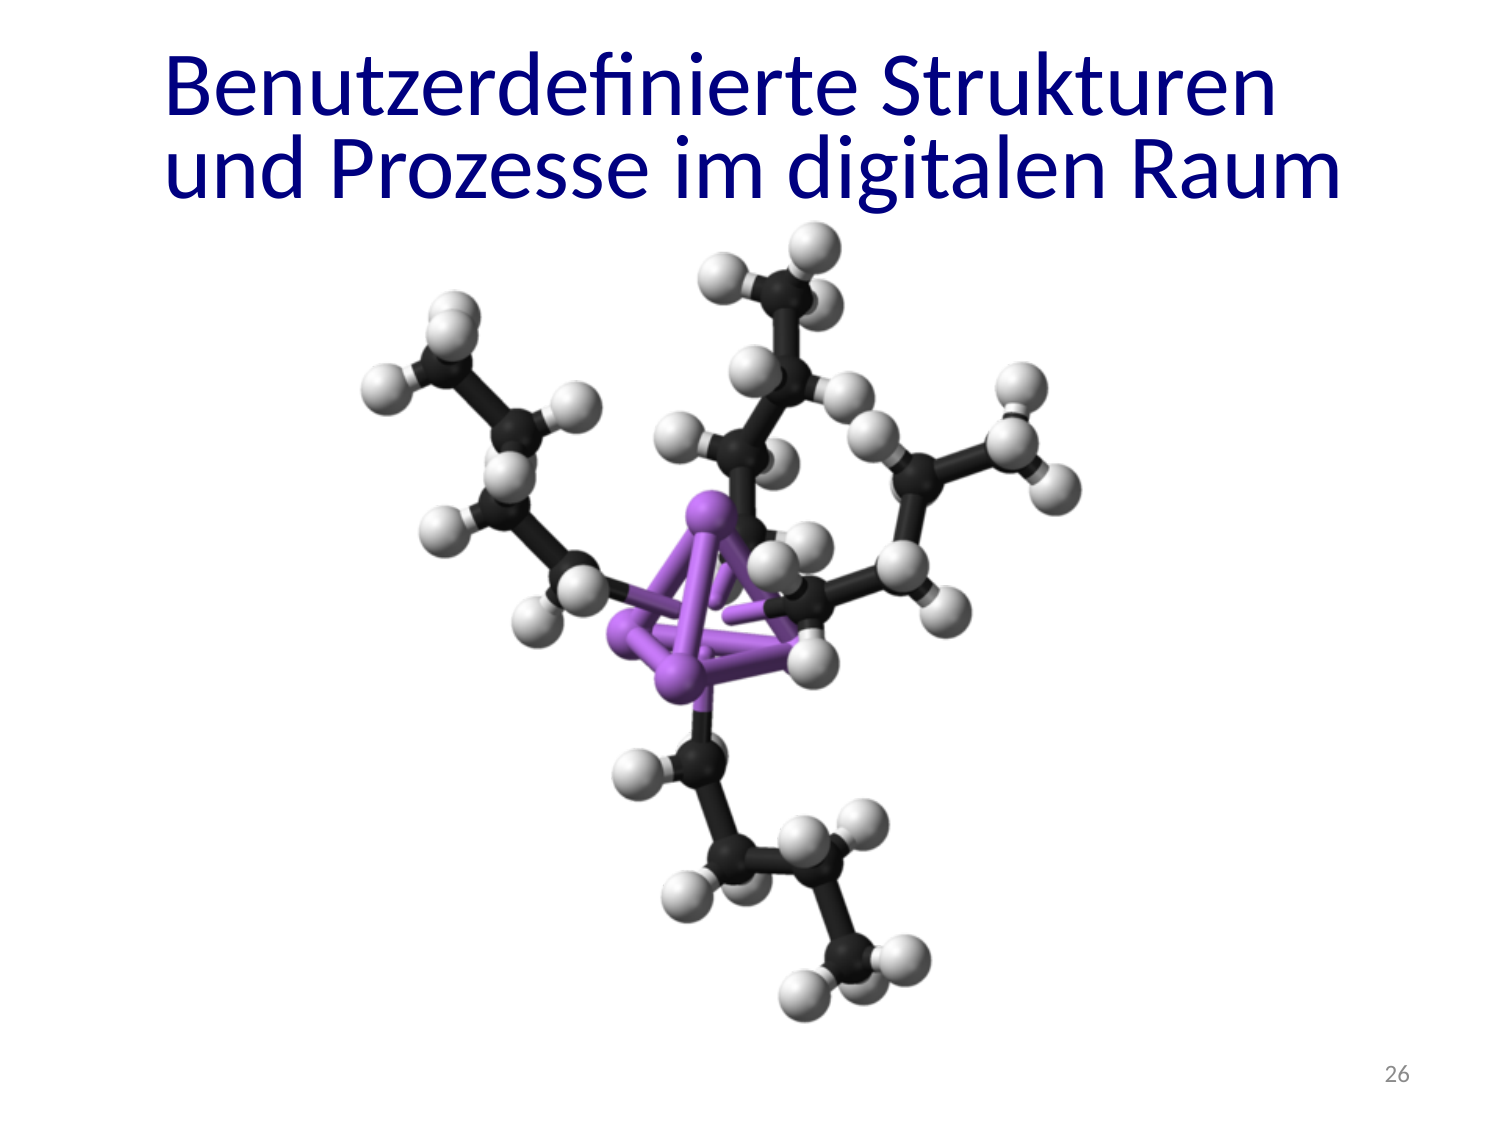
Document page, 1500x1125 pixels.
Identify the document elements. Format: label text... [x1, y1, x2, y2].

title Benutzerdefinierte Strukturen und Prozesse im digitalen Raum [163, 47, 1436, 231]
picture [321, 182, 1122, 1063]
